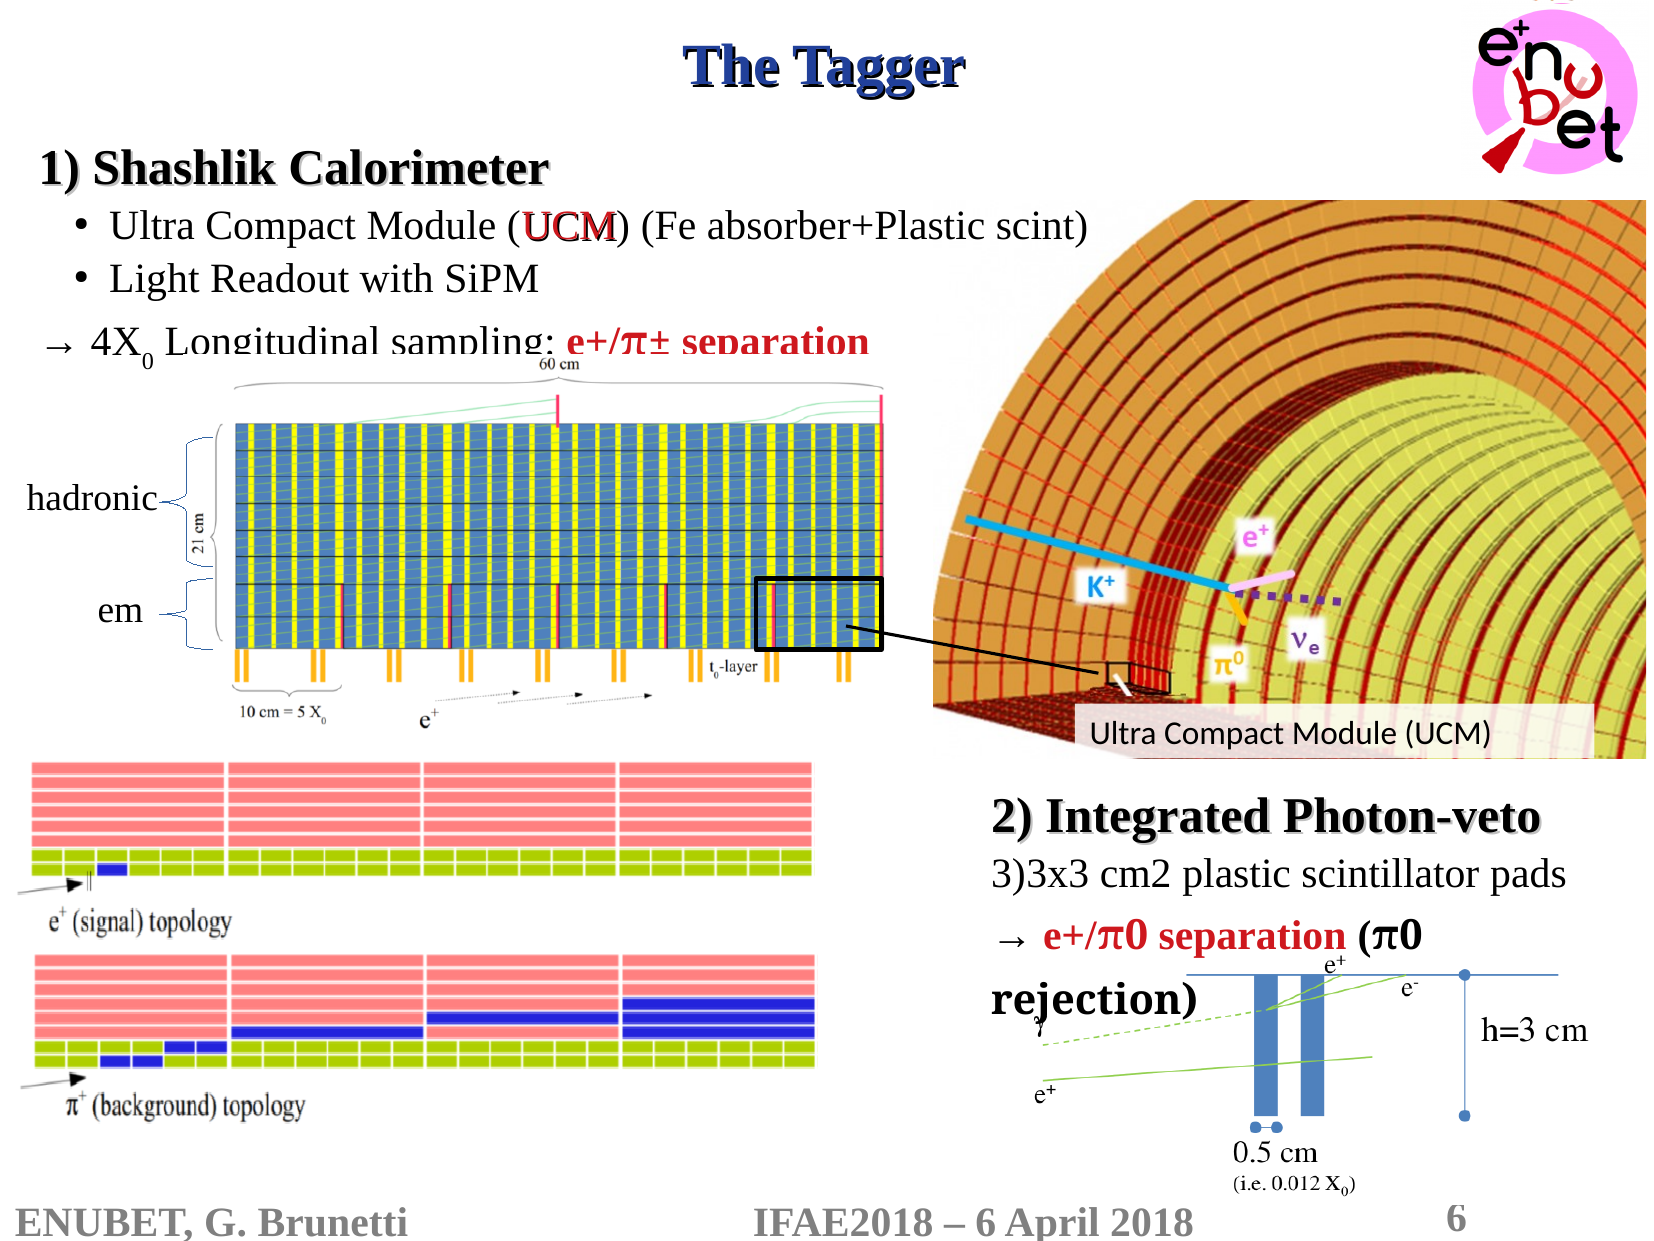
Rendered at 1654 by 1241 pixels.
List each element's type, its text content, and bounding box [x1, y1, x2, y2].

picture [1004, 957, 1607, 1205]
picture [1461, 0, 1653, 178]
text_box Integrated Photon-veto 3x3 cm2 plastic scintillator pads → e+/π0 separation (π0 rejection) [976, 771, 1607, 957]
text_box Ultra Compact Module (UCM) [1074, 703, 1595, 759]
picture [1501, 200, 1647, 759]
text_box hadronic [11, 469, 178, 526]
picture [758, 581, 879, 647]
text_box Shashlik Calorimeter Ultra Compact Module (UCM) (Fe absorber+Plastic scint) Light Readout with SiPM → 4X0 Longitudinal sampling: e+/π± separation [23, 124, 1501, 820]
text_box em [82, 581, 178, 638]
title The Tagger [0, 11, 1461, 119]
picture [183, 354, 888, 733]
picture [14, 744, 818, 1134]
